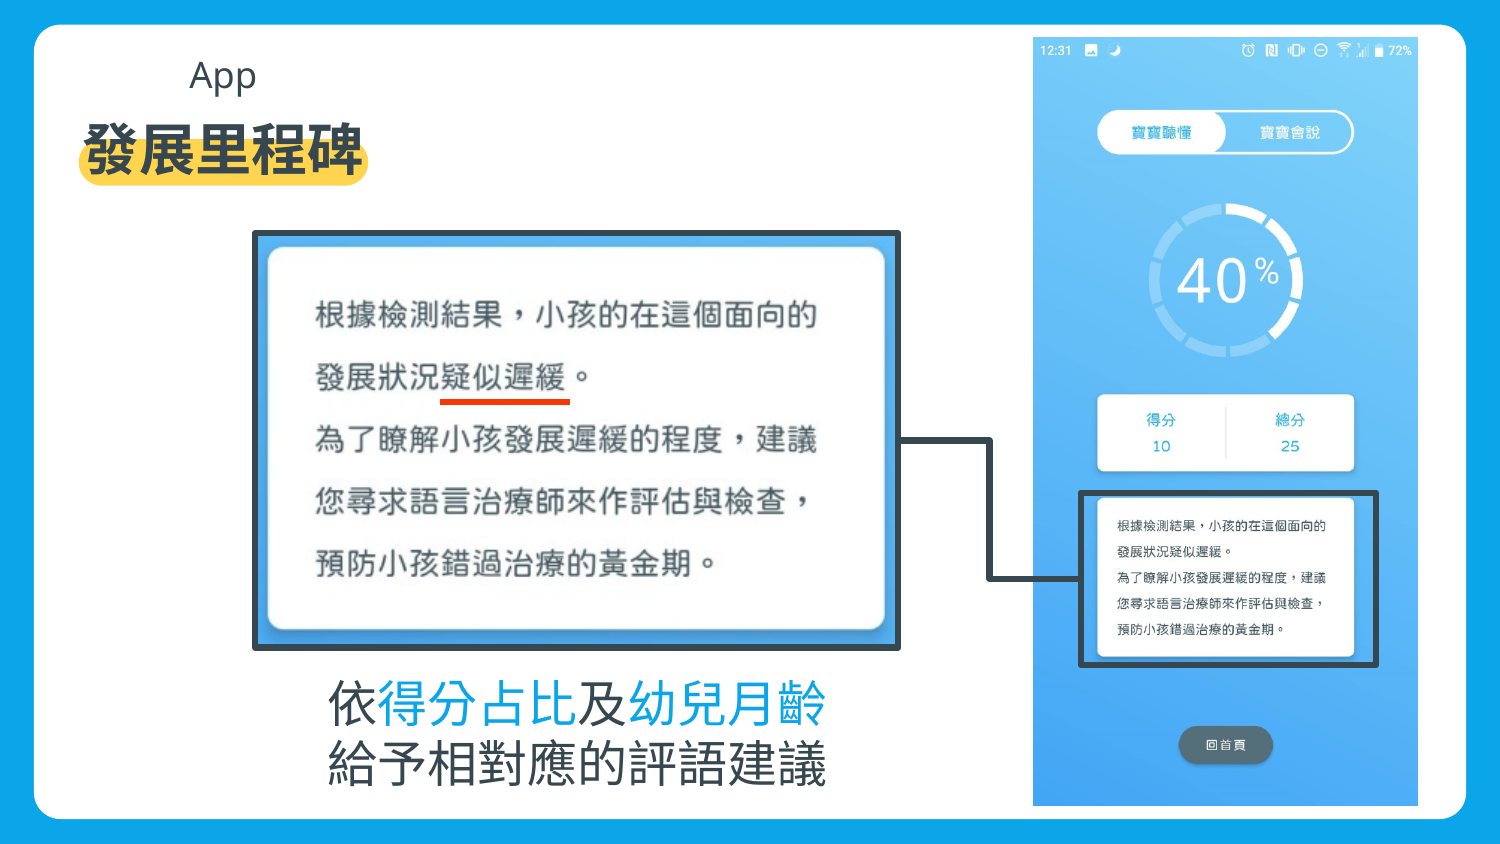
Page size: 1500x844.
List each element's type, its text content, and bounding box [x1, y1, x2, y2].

text_box 依得分占比及幼兒月齡 給予相對應的評語建議 [300, 664, 856, 802]
picture [1084, 496, 1373, 662]
list 發展里程碑 [64, 111, 383, 194]
picture [1033, 38, 1418, 806]
picture [258, 236, 896, 645]
list App [93, 43, 354, 103]
